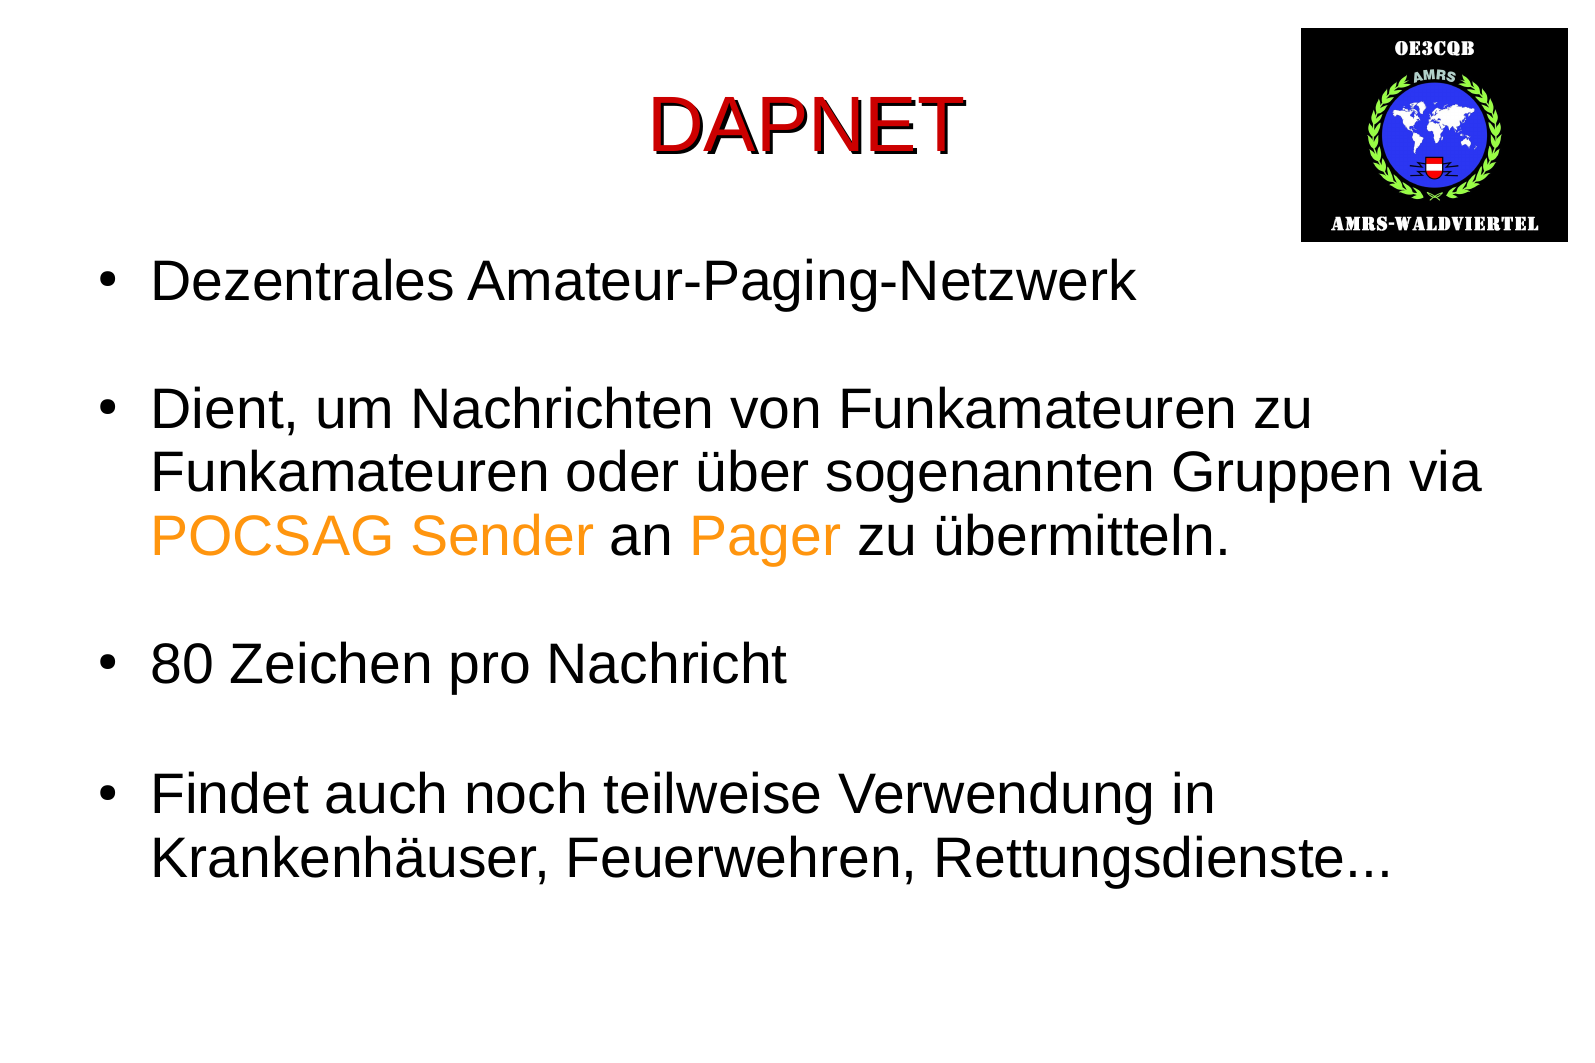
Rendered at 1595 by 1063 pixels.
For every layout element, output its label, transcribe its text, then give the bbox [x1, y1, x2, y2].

title DAPNET [88, 35, 1524, 213]
picture [1301, 28, 1568, 242]
list Dezentrales Amateur-Paging-Netzwerk Dient, um Nachrichten von Funkamateuren zu Funkamateuren oder über sogenannten Gruppen via POCSAG Sender an Pager zu übermitteln. 80 Zeichen pro Nachricht Findet auch noch teilweise Verwendung in Krankenhäuser, Feuerwehren, Rettungsdienste... [79, 248, 1515, 1033]
